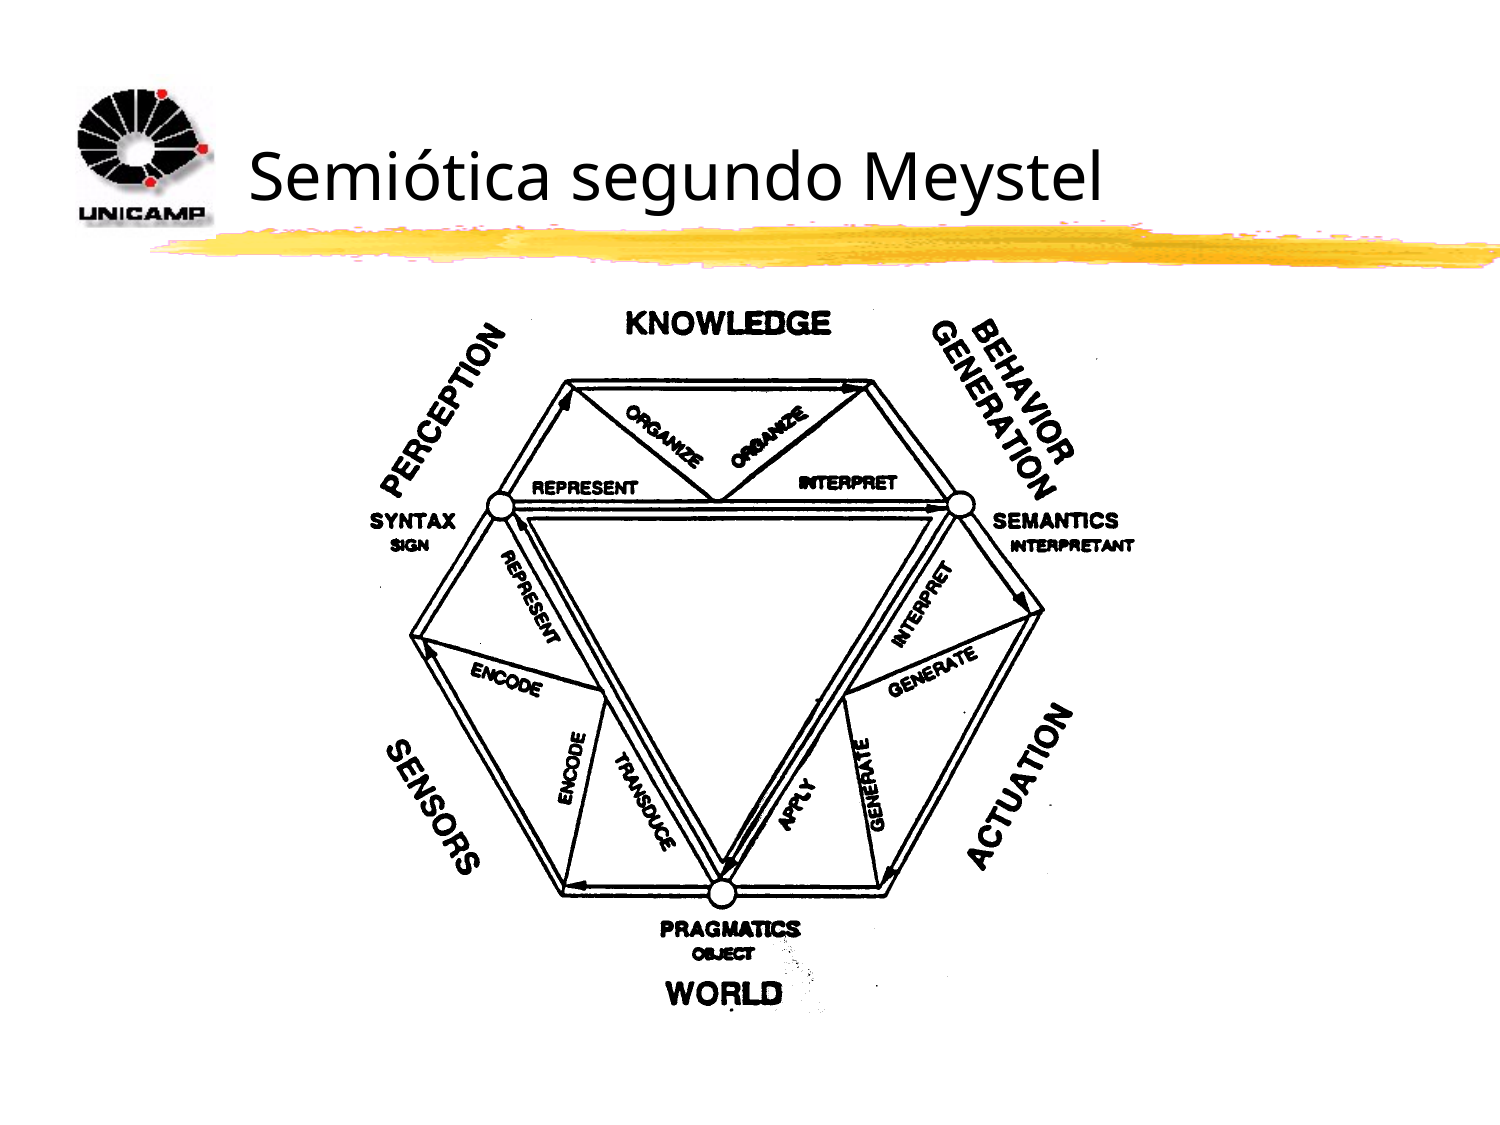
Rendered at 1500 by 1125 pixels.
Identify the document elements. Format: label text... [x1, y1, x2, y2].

picture [362, 299, 1142, 1017]
picture [75, 74, 1500, 279]
title Semiótica segundo Meystel [233, 37, 1434, 225]
